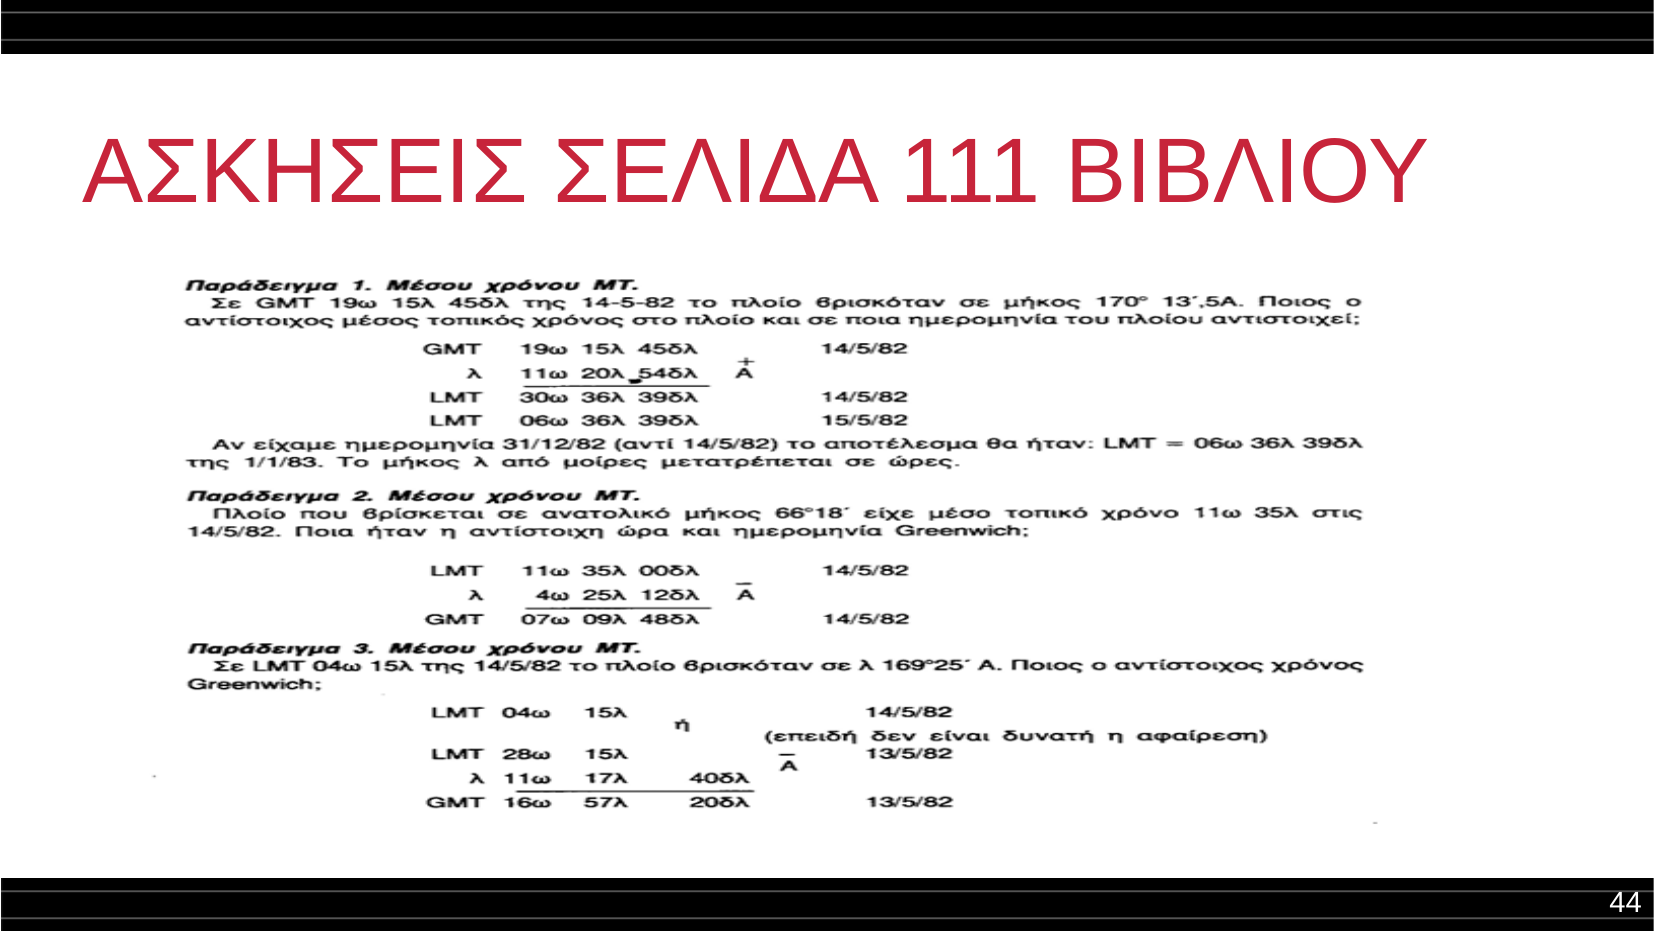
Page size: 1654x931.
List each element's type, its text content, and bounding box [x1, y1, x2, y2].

picture [1, 878, 1654, 931]
title ΑΣΚΗΣΕΙΣ ΣΕΛΙΔΑ 111 ΒΙΒΛΙΟΥ [82, 92, 1571, 249]
picture [148, 271, 1463, 826]
picture [1, 0, 1654, 54]
